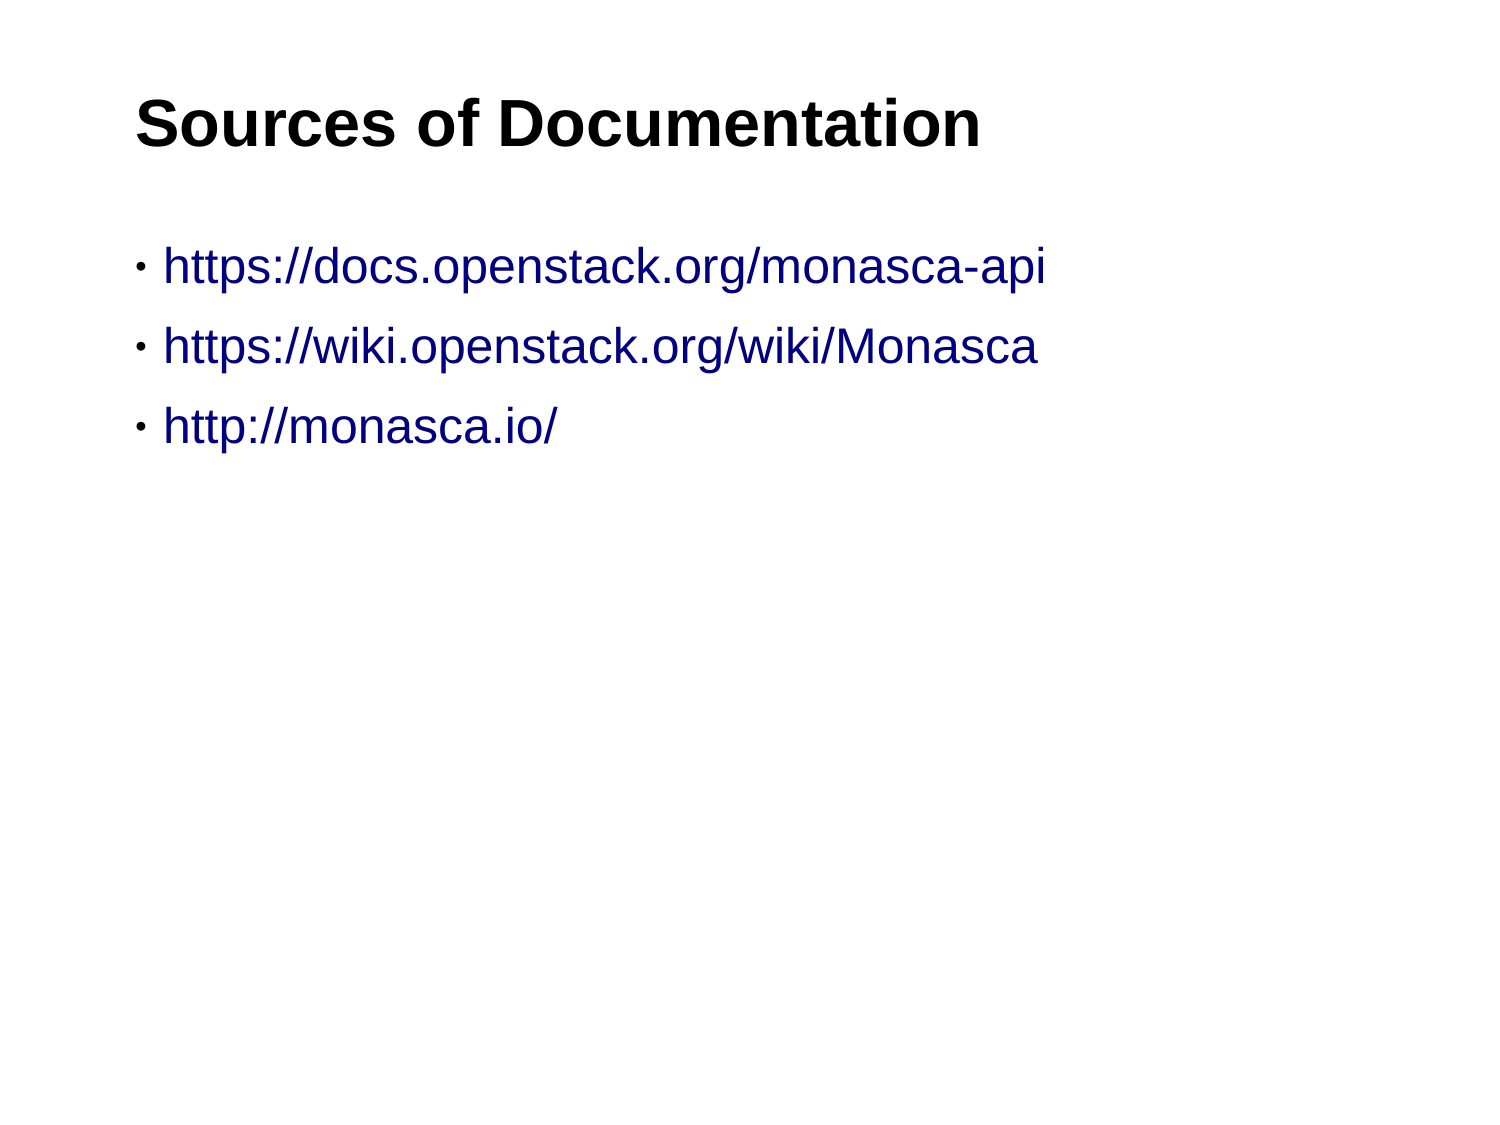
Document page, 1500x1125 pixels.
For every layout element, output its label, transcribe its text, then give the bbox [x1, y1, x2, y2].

list https://docs.openstack.org/monasca-api https://wiki.openstack.org/wiki/Monasca http://monasca.io/ [135, 238, 1372, 892]
title Sources of Documentation [135, 41, 1372, 204]
